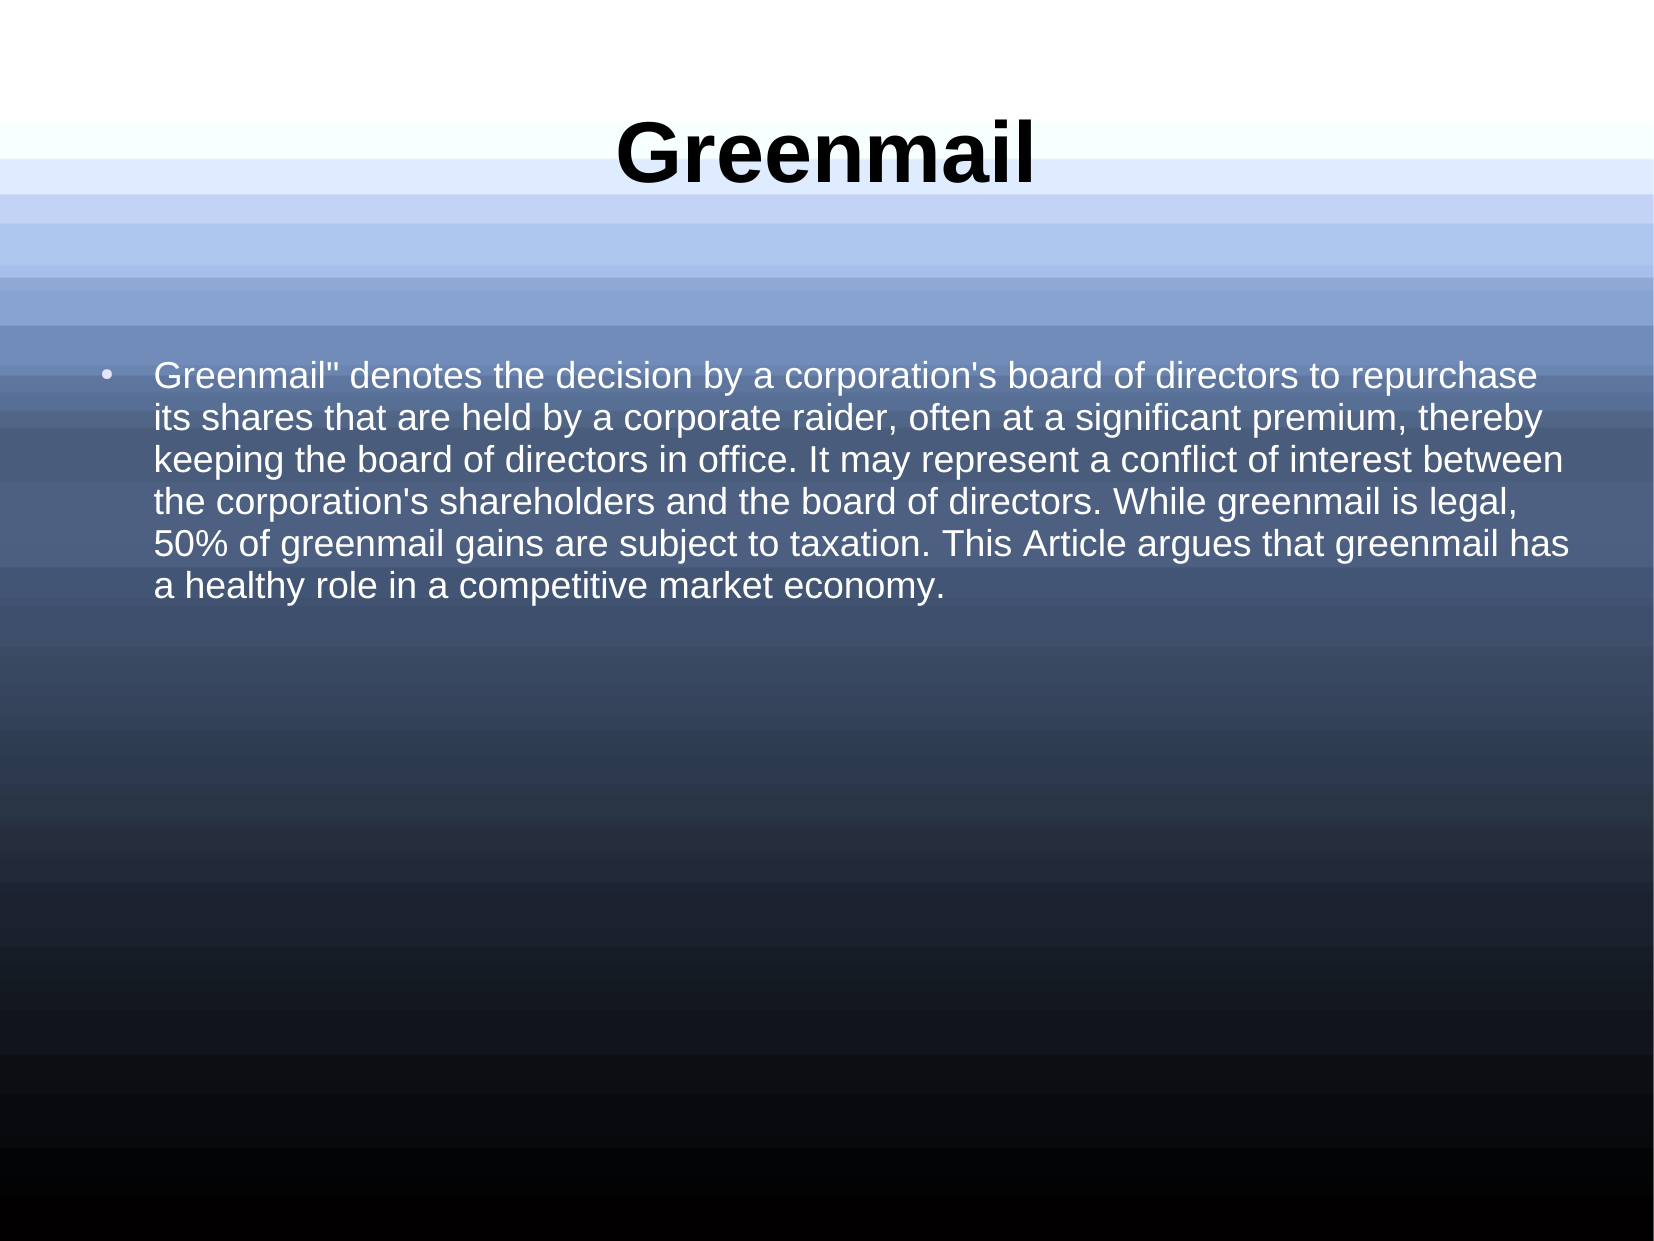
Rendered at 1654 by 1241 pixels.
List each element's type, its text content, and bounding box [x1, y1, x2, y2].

title Greenmail [82, 49, 1571, 257]
picture [0, 0, 1654, 1241]
list Greenmail" denotes the decision by a corporation's board of directors to repurchase its shares that are held by a corporate raider, often at a significant premium, thereby keeping the board of directors in office. It may represent a conflict of interest between the corporation's shareholders and the board of directors. While greenmail is legal, 50% of greenmail gains are subject to taxation. This Article argues that greenmail has a healthy role in a competitive market economy. [82, 354, 1571, 1109]
